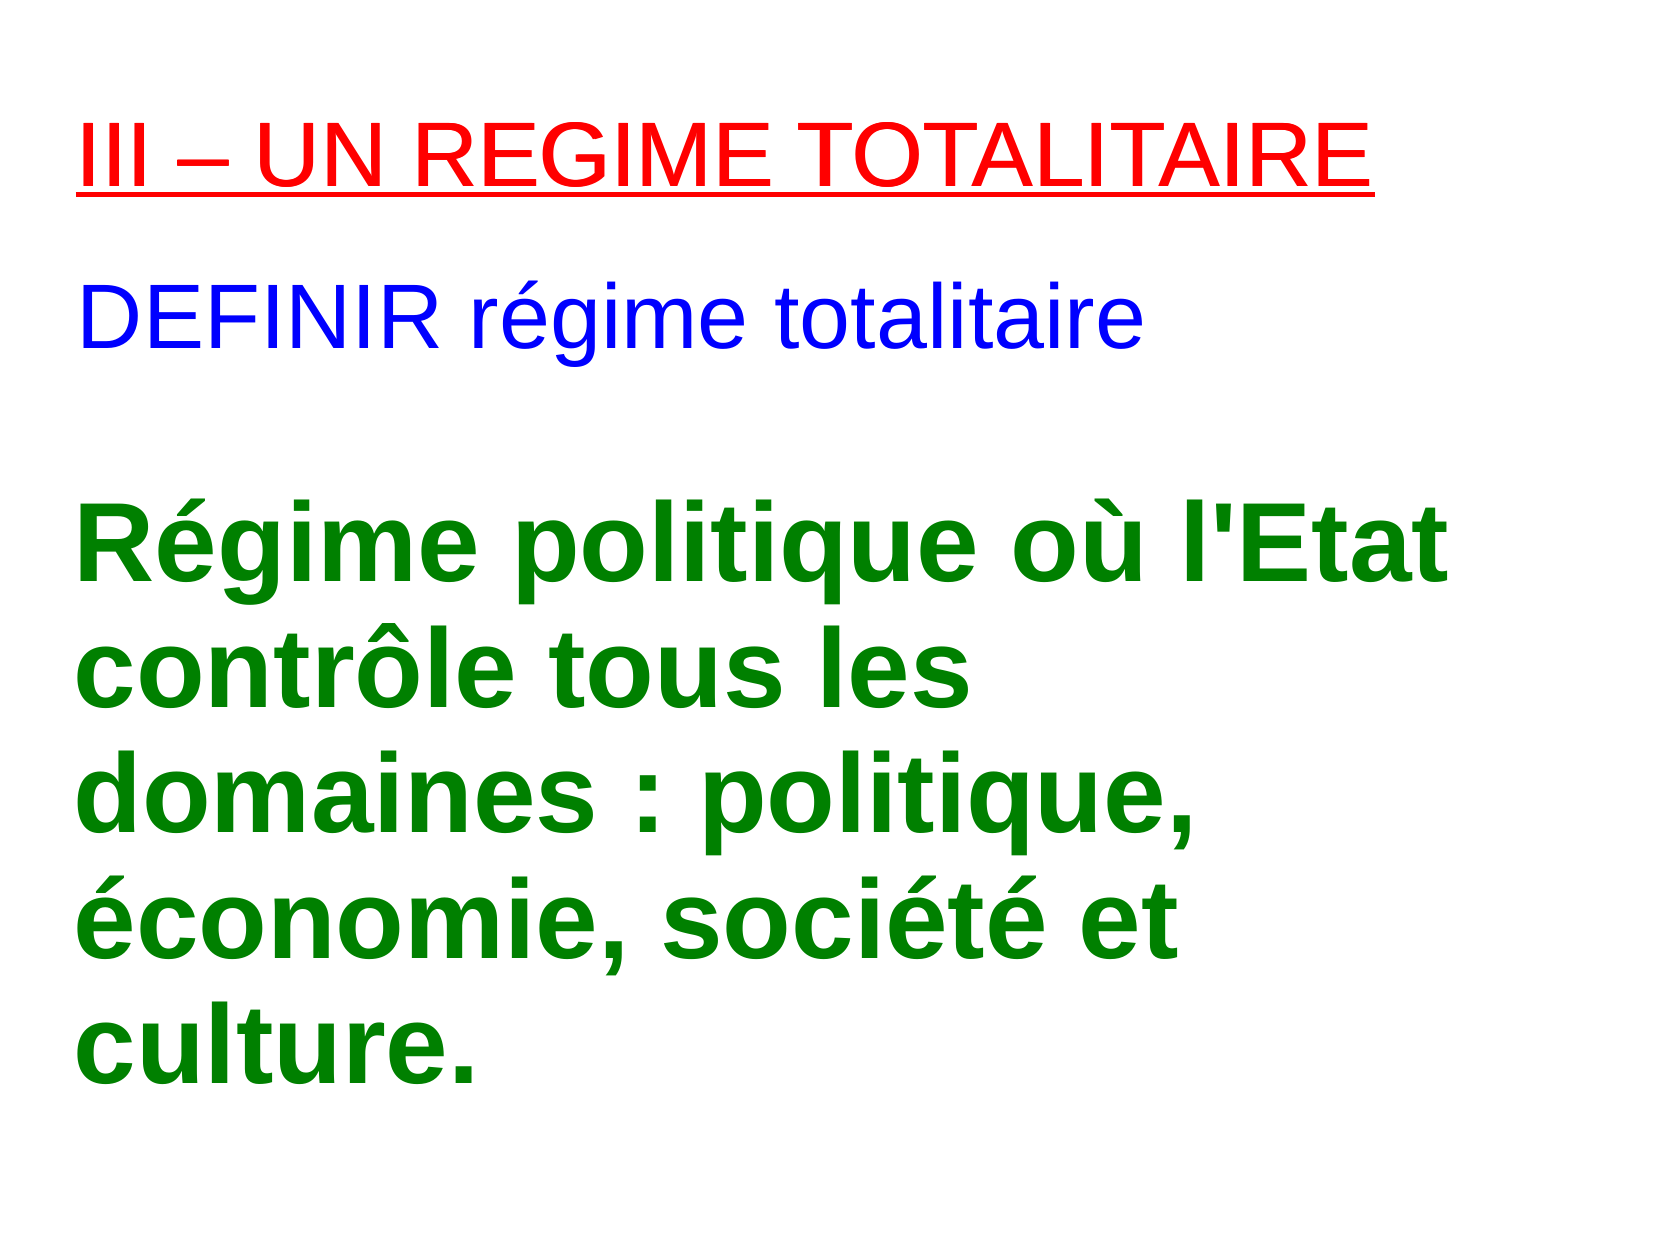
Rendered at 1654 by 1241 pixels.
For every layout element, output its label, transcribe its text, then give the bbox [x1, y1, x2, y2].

title III – UN REGIME TOTALITAIRE [75, 59, 1564, 252]
title DEFINIR régime totalitaire [76, 221, 1565, 414]
text_box Régime politique où l'Etat contrôle tous les domaines : politique, économie, société et culture. [59, 472, 1595, 1115]
